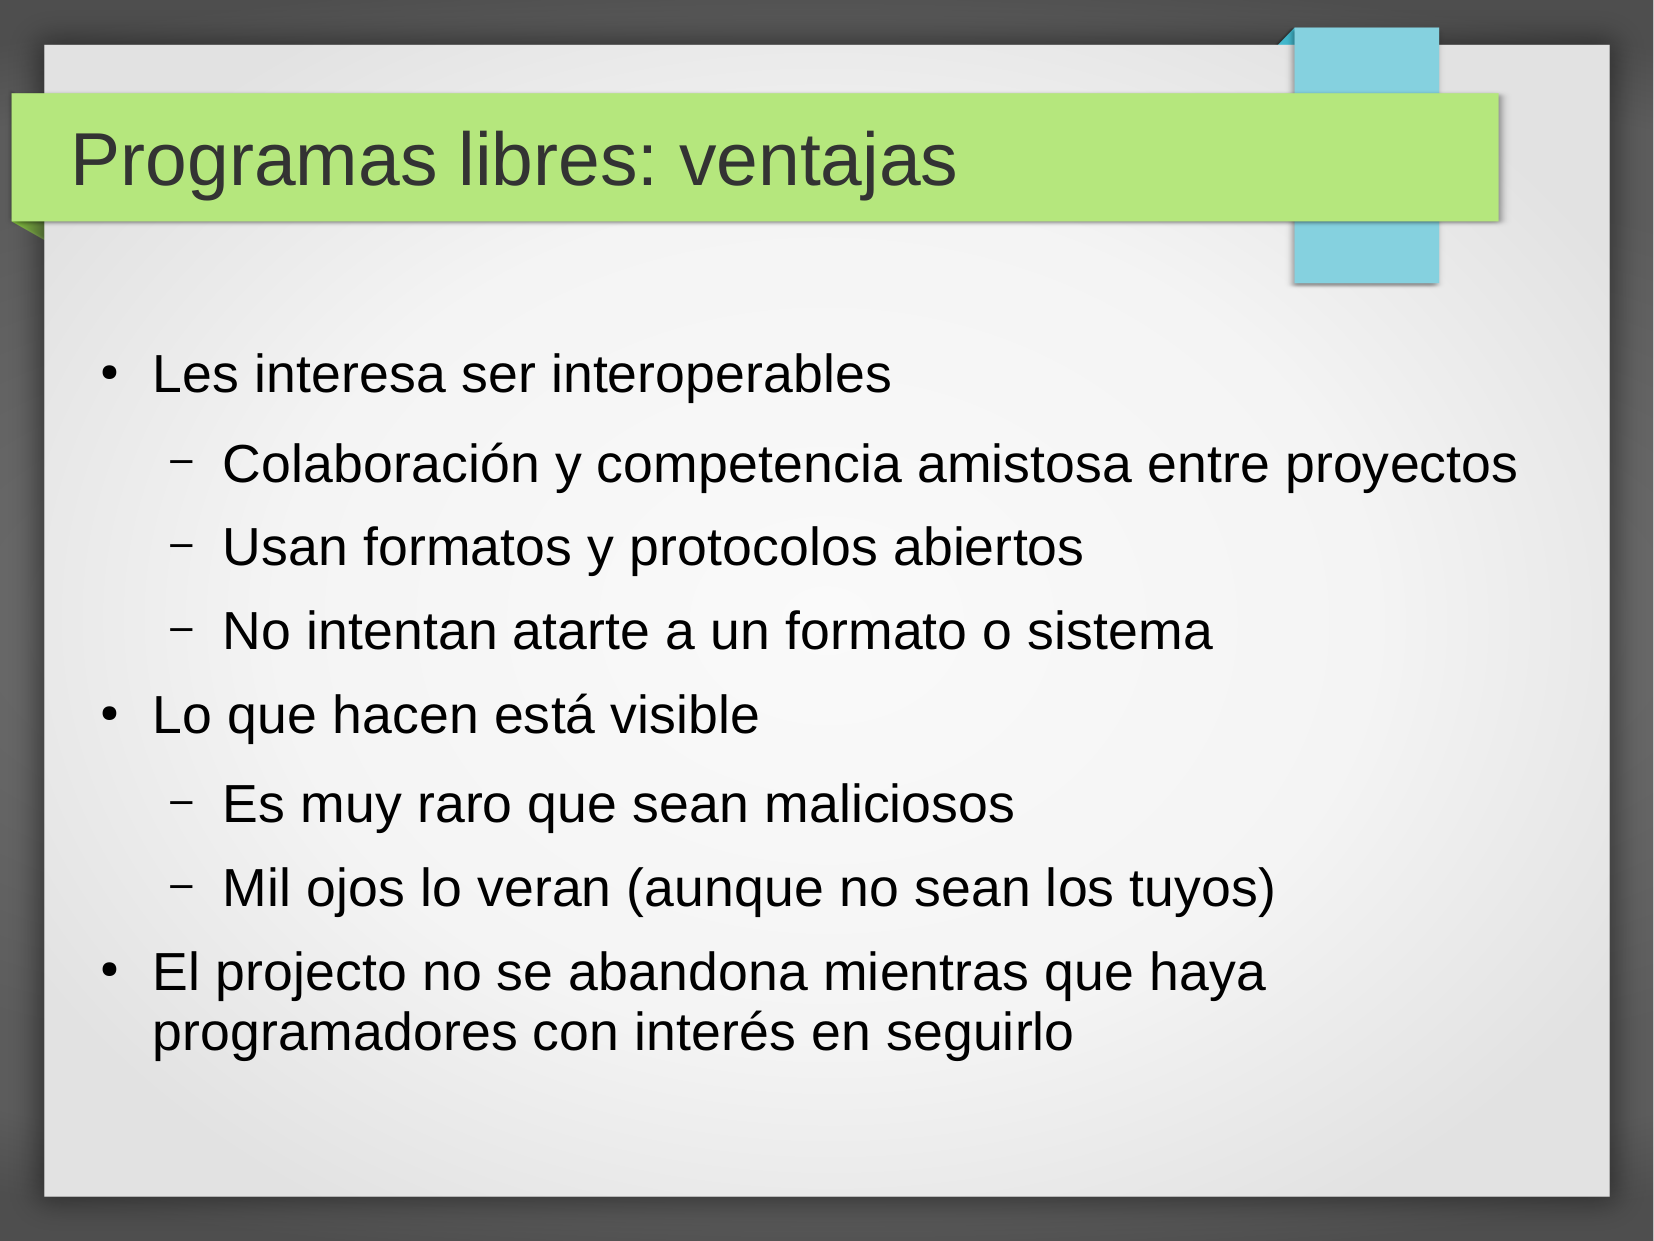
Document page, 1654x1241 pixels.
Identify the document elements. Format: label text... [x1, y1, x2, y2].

list Les interesa ser interoperables Colaboración y competencia amistosa entre proyectos Usan formatos y protocolos abiertos No intentan atarte a un formato o sistema Lo que hacen está visible Es muy raro que sean maliciosos Mil ojos lo veran (aunque no sean los tuyos) El projecto no se abandona mientras que haya programadores con interés en seguirlo [82, 343, 1538, 1063]
picture [0, 0, 1654, 1241]
title Programas libres: ventajas [70, 106, 1229, 213]
